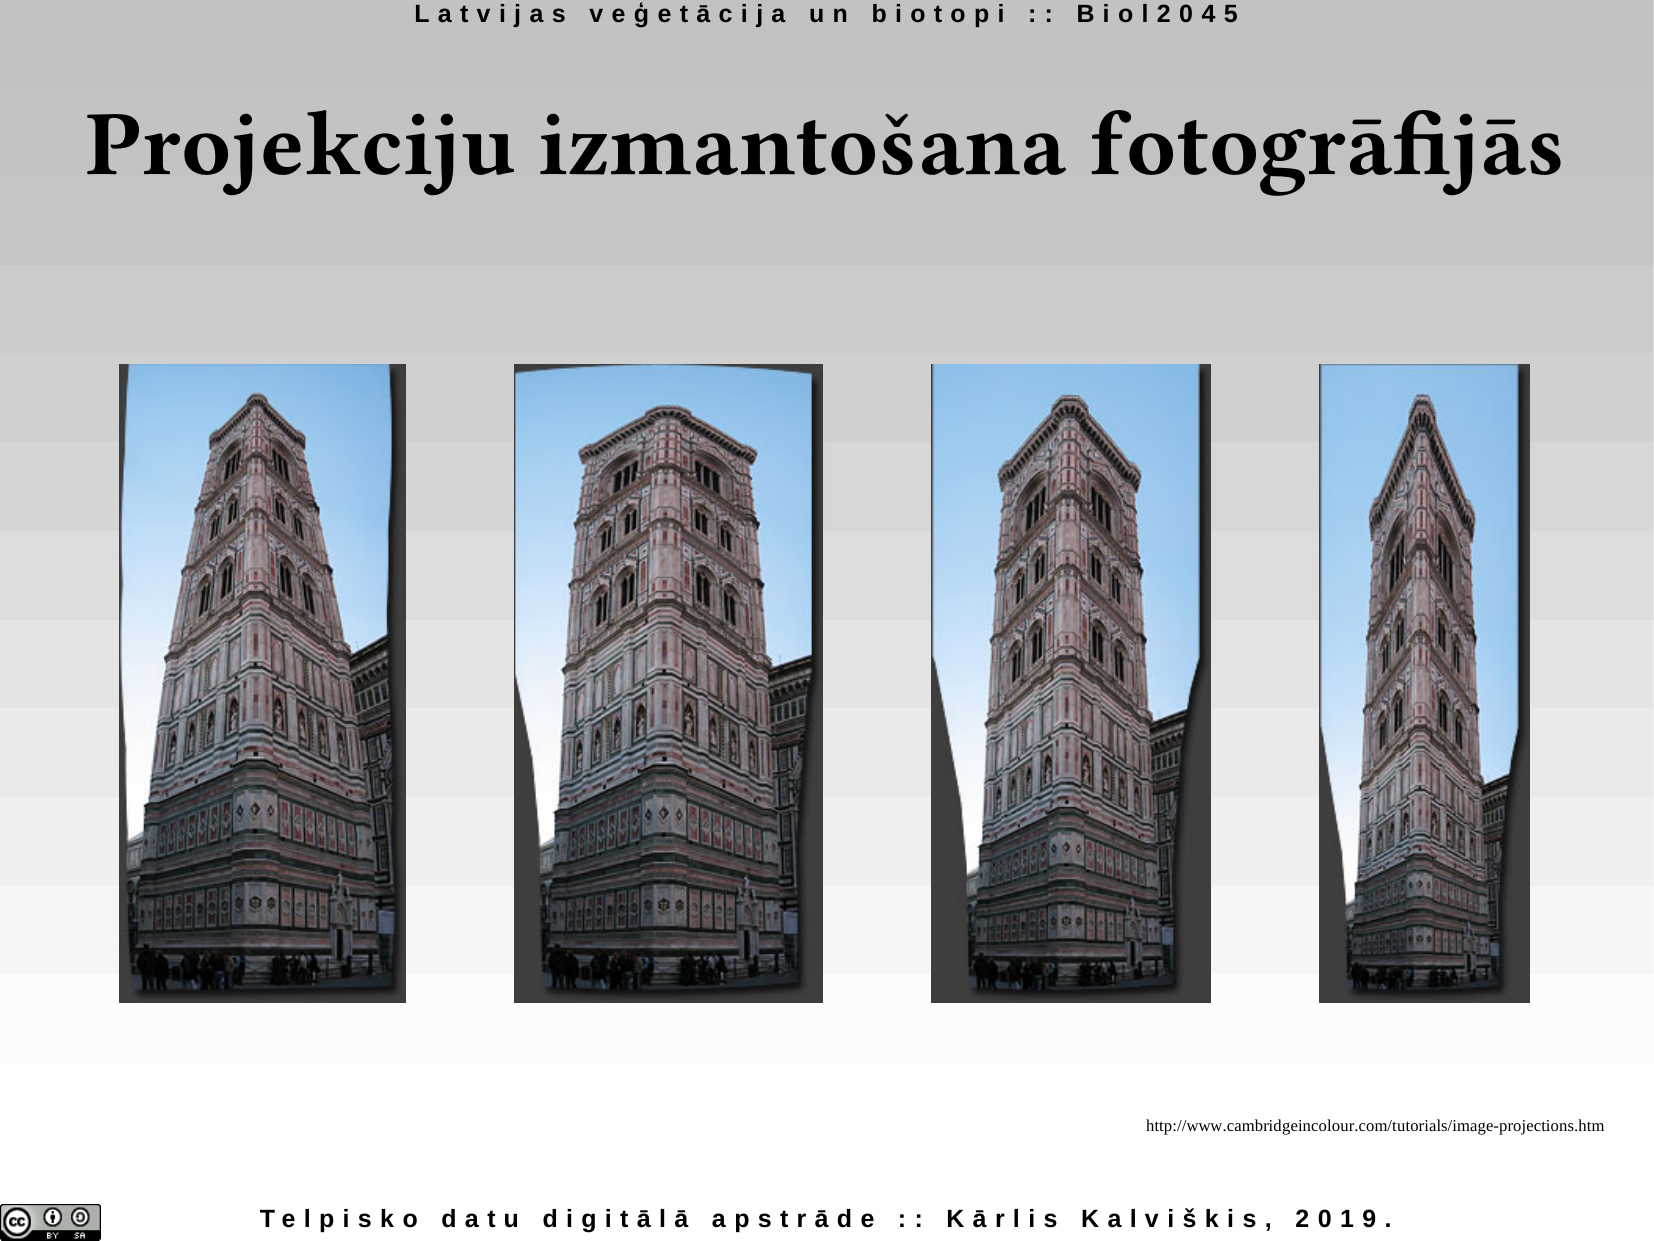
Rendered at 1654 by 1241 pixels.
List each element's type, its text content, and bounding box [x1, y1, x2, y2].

text_box http://www.cambridgeincolour.com/tutorials/image-projections.htm [1147, 1116, 1610, 1131]
picture [0, 287, 1654, 1241]
title Projekciju izmantošana fotogrāfijās [0, 1, 1654, 287]
